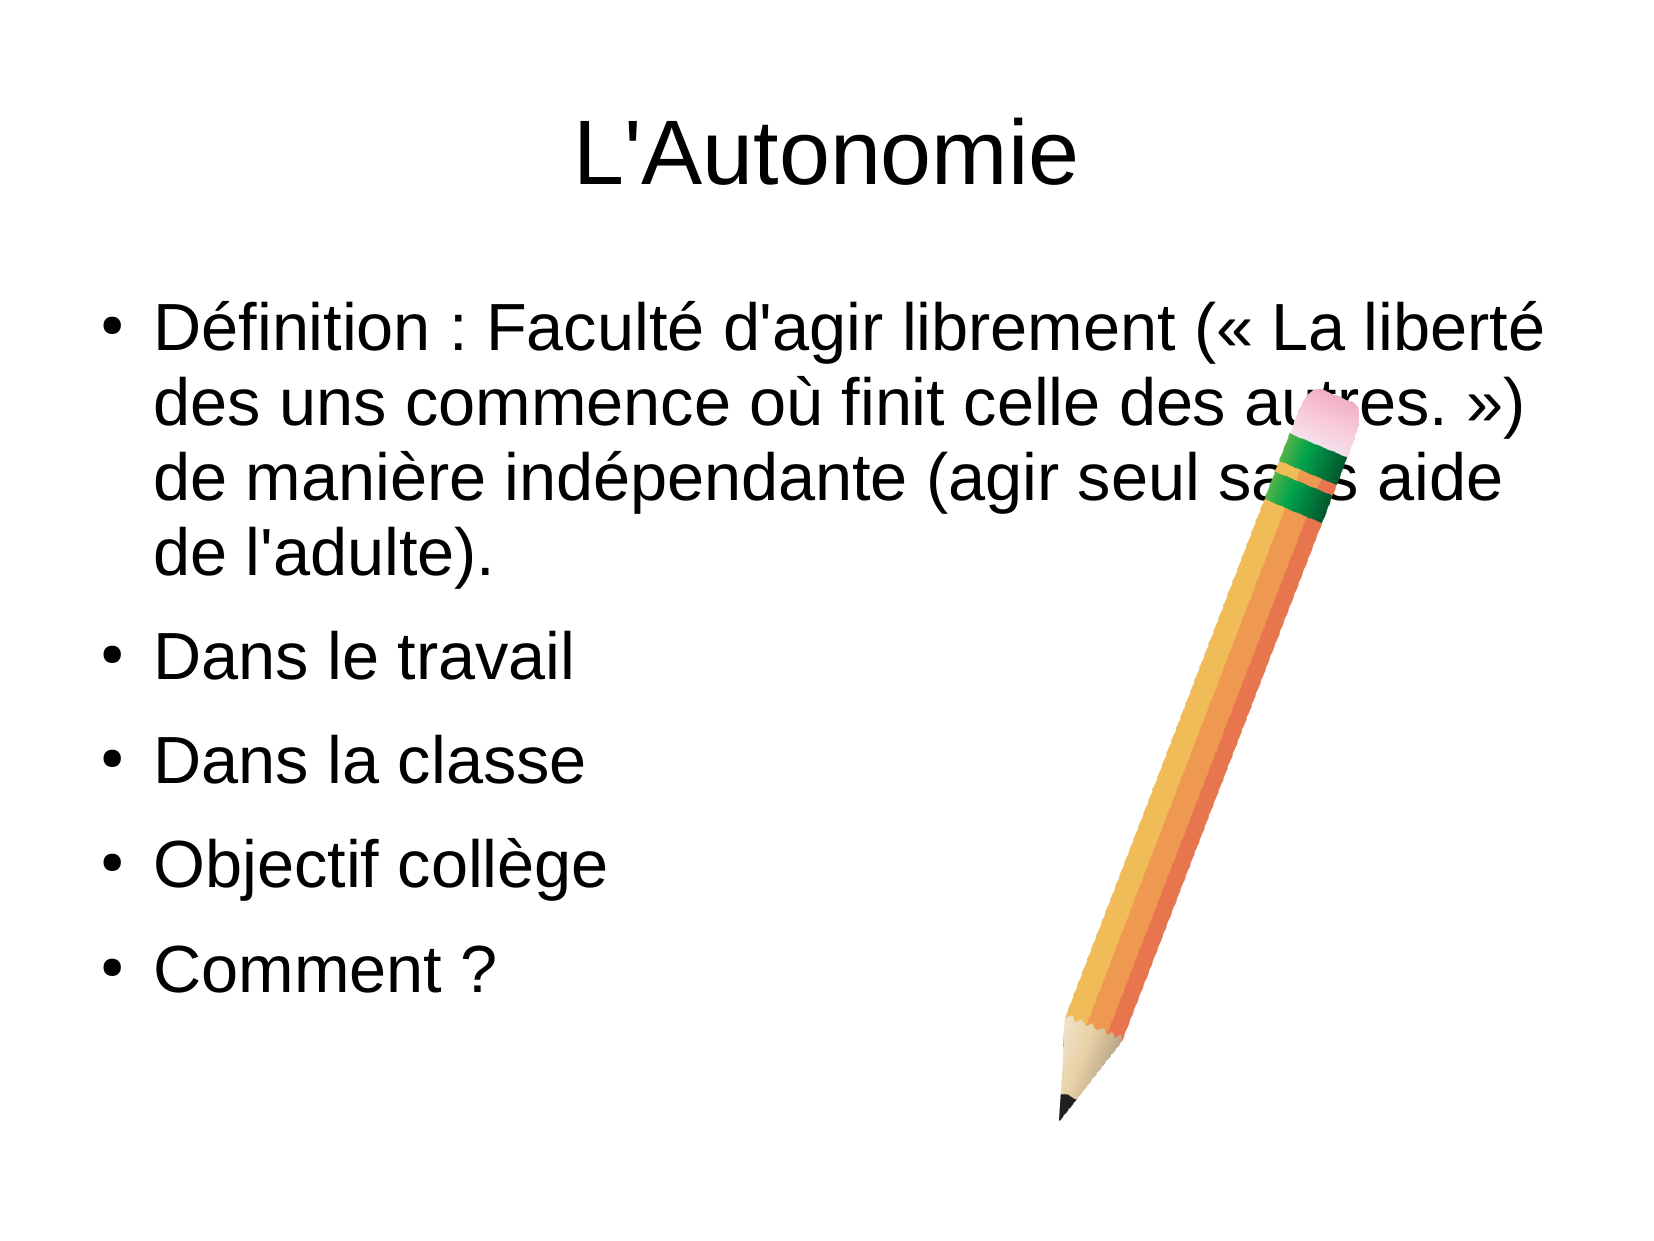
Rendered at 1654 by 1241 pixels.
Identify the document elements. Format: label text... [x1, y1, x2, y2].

picture [1059, 389, 1359, 1121]
title L'Autonomie [82, 49, 1571, 257]
list Définition : Faculté d'agir librement (« La liberté des uns commence où finit celle des autres. ») de manière indépendante (agir seul sans aide de l'adulte). Dans le travail Dans la classe Objectif collège Comment ? [82, 290, 1571, 1109]
